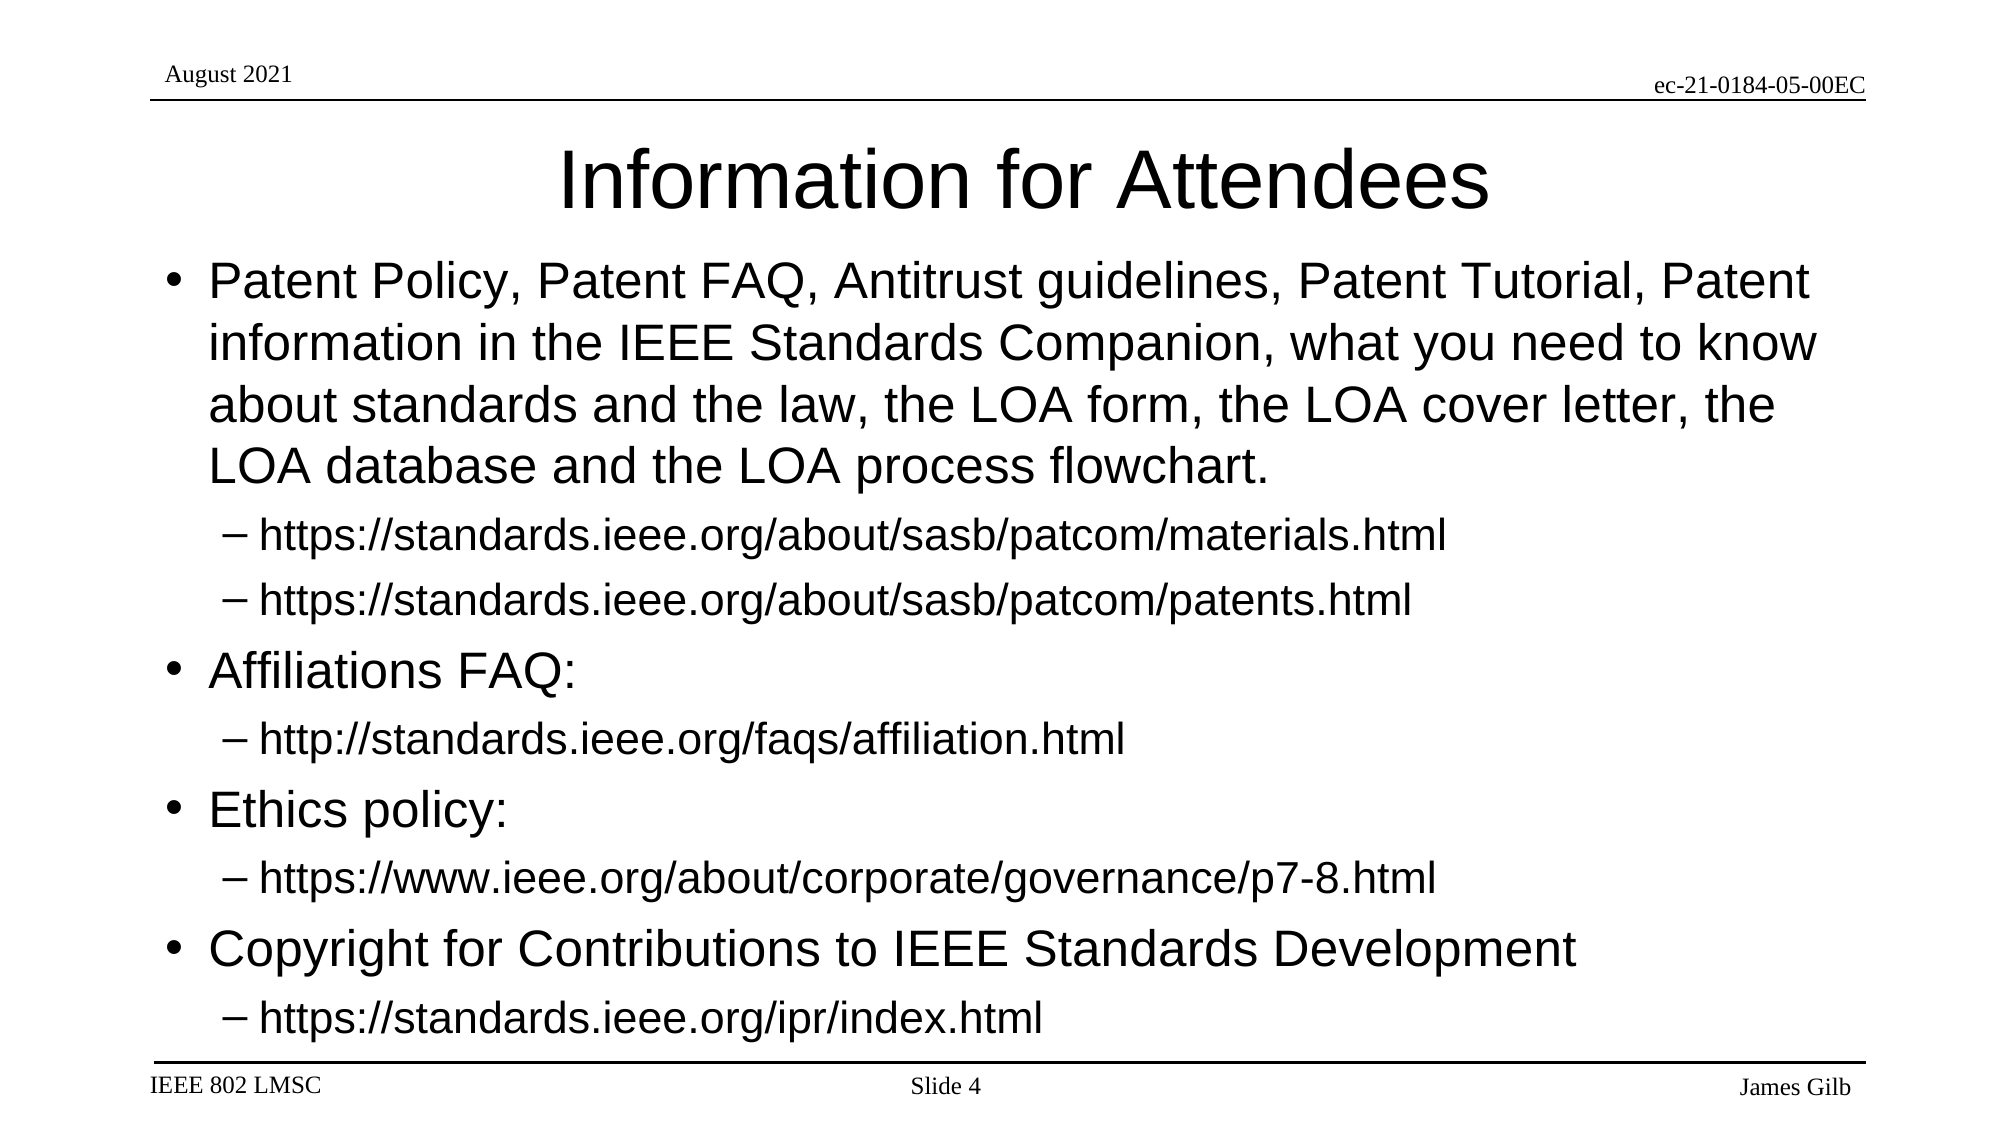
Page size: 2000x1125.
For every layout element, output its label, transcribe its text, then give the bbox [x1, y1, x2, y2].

title Information for Attendees [149, 112, 1900, 238]
list Patent Policy, Patent FAQ, Antitrust guidelines, Patent Tutorial, Patent information in the IEEE Standards Companion, what you need to know about standards and the law, the LOA form, the LOA cover letter, the LOA database and the LOA process flowchart. https://standards.ieee.org/about/sasb/patcom/materials.html https://standards.ieee.org/about/sasb/patcom/patents.html Affiliations FAQ: http://standards.ieee.org/faqs/affiliation.html Ethics policy: https://www.ieee.org/about/corporate/governance/p7-8.html Copyright for Contributions to IEEE Standards Development https://standards.ieee.org/ipr/index.html [149, 239, 1900, 1051]
